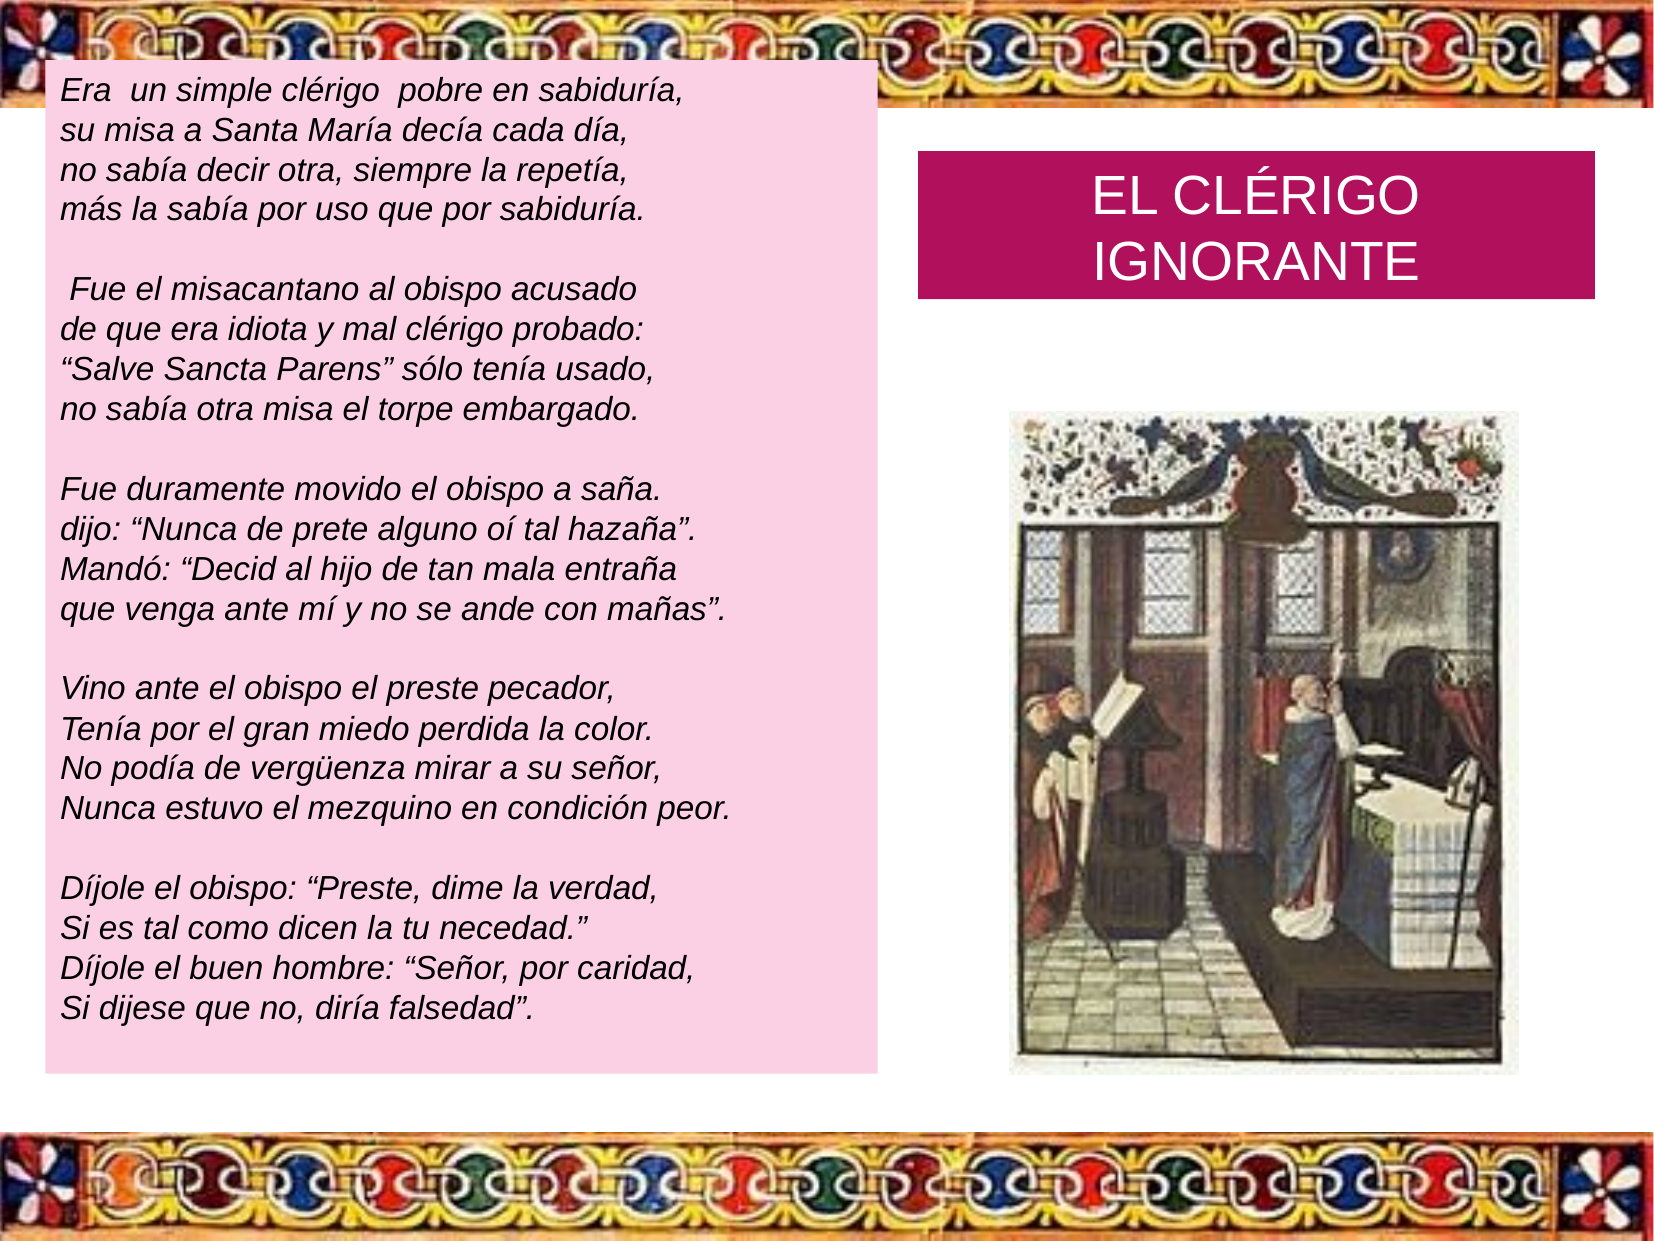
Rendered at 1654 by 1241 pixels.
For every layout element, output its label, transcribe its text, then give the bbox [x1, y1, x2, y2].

picture [0, 1132, 1654, 1241]
text_box Era un simple clérigo pobre en sabiduría, su misa a Santa María decía cada día, no sabía decir otra, siempre la repetía, más la sabía por uso que por sabiduría. Fue el misacantano al obispo acusado de que era idiota y mal clérigo probado: “Salve Sancta Parens” sólo tenía usado, no sabía otra misa el torpe embargado. Fue duramente movido el obispo a saña. dijo: “Nunca de prete alguno oí tal hazaña”. Mandó: “Decid al hijo de tan mala entraña que venga ante mí y no se ande con mañas”. Vino ante el obispo el preste pecador, Tenía por el gran miedo perdida la color. No podía de vergüenza mirar a su señor, Nunca estuvo el mezquino en condición peor. Díjole el obispo: “Preste, dime la verdad, Si es tal como dicen la tu necedad.” Díjole el buen hombre: “Señor, por caridad, Si dijese que no, diría falsedad”. [45, 60, 878, 1074]
picture [0, 0, 1654, 108]
text_box EL CLÉRIGO IGNORANTE [918, 151, 1595, 300]
picture [1009, 411, 1519, 1075]
